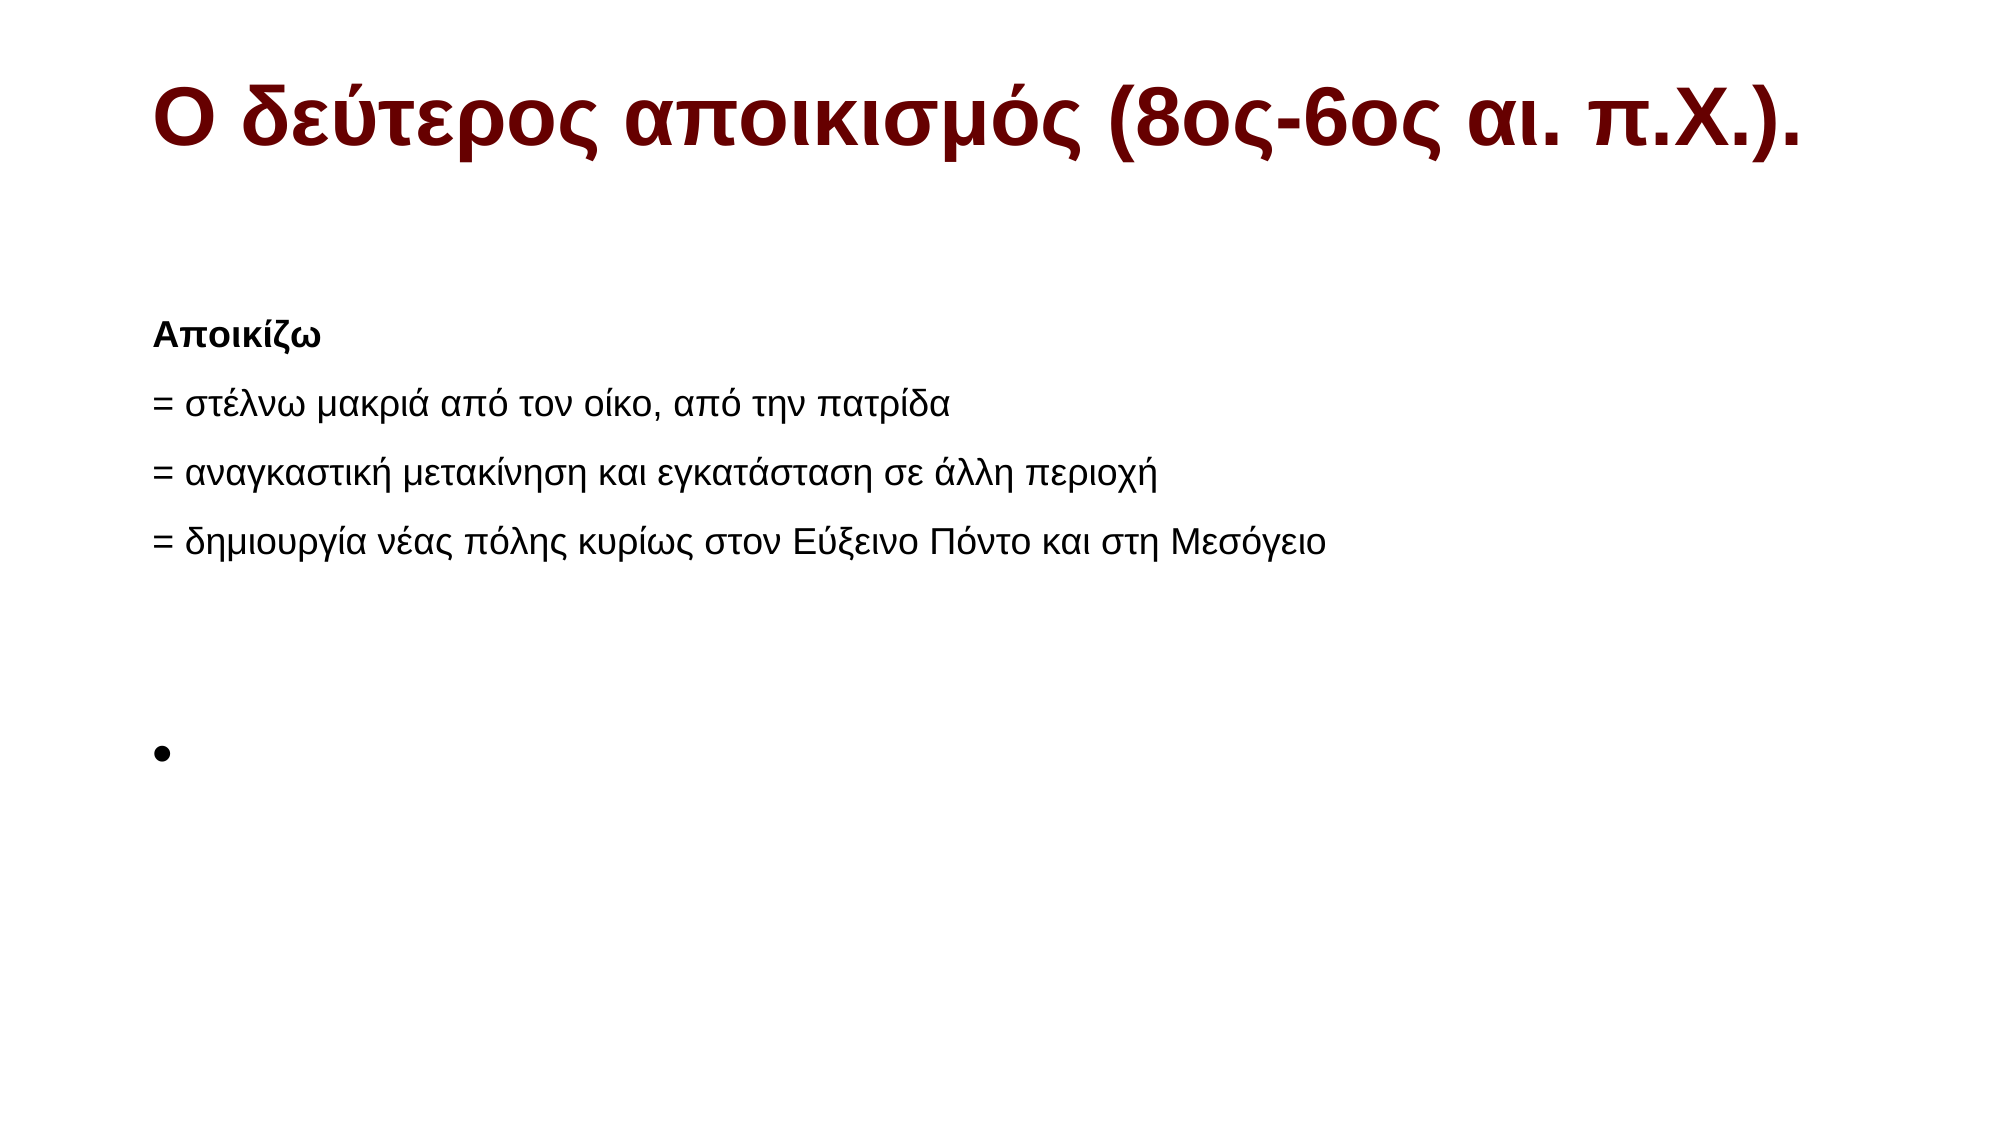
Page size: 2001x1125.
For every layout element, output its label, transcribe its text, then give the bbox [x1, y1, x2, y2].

list Αποικίζω = στέλνω μακριά από τον οίκο, από την πατρίδα = αναγκαστική μετακίνηση και εγκατάσταση σε άλλη περιοχή = δημιουργία νέας πόλης κυρίως στον Εύξεινο Πόντο και στη Μεσόγειο [137, 299, 1863, 1014]
title Ο δεύτερος αποικισμός (8ος-6ος αι. π.Χ.). [137, 59, 1863, 278]
